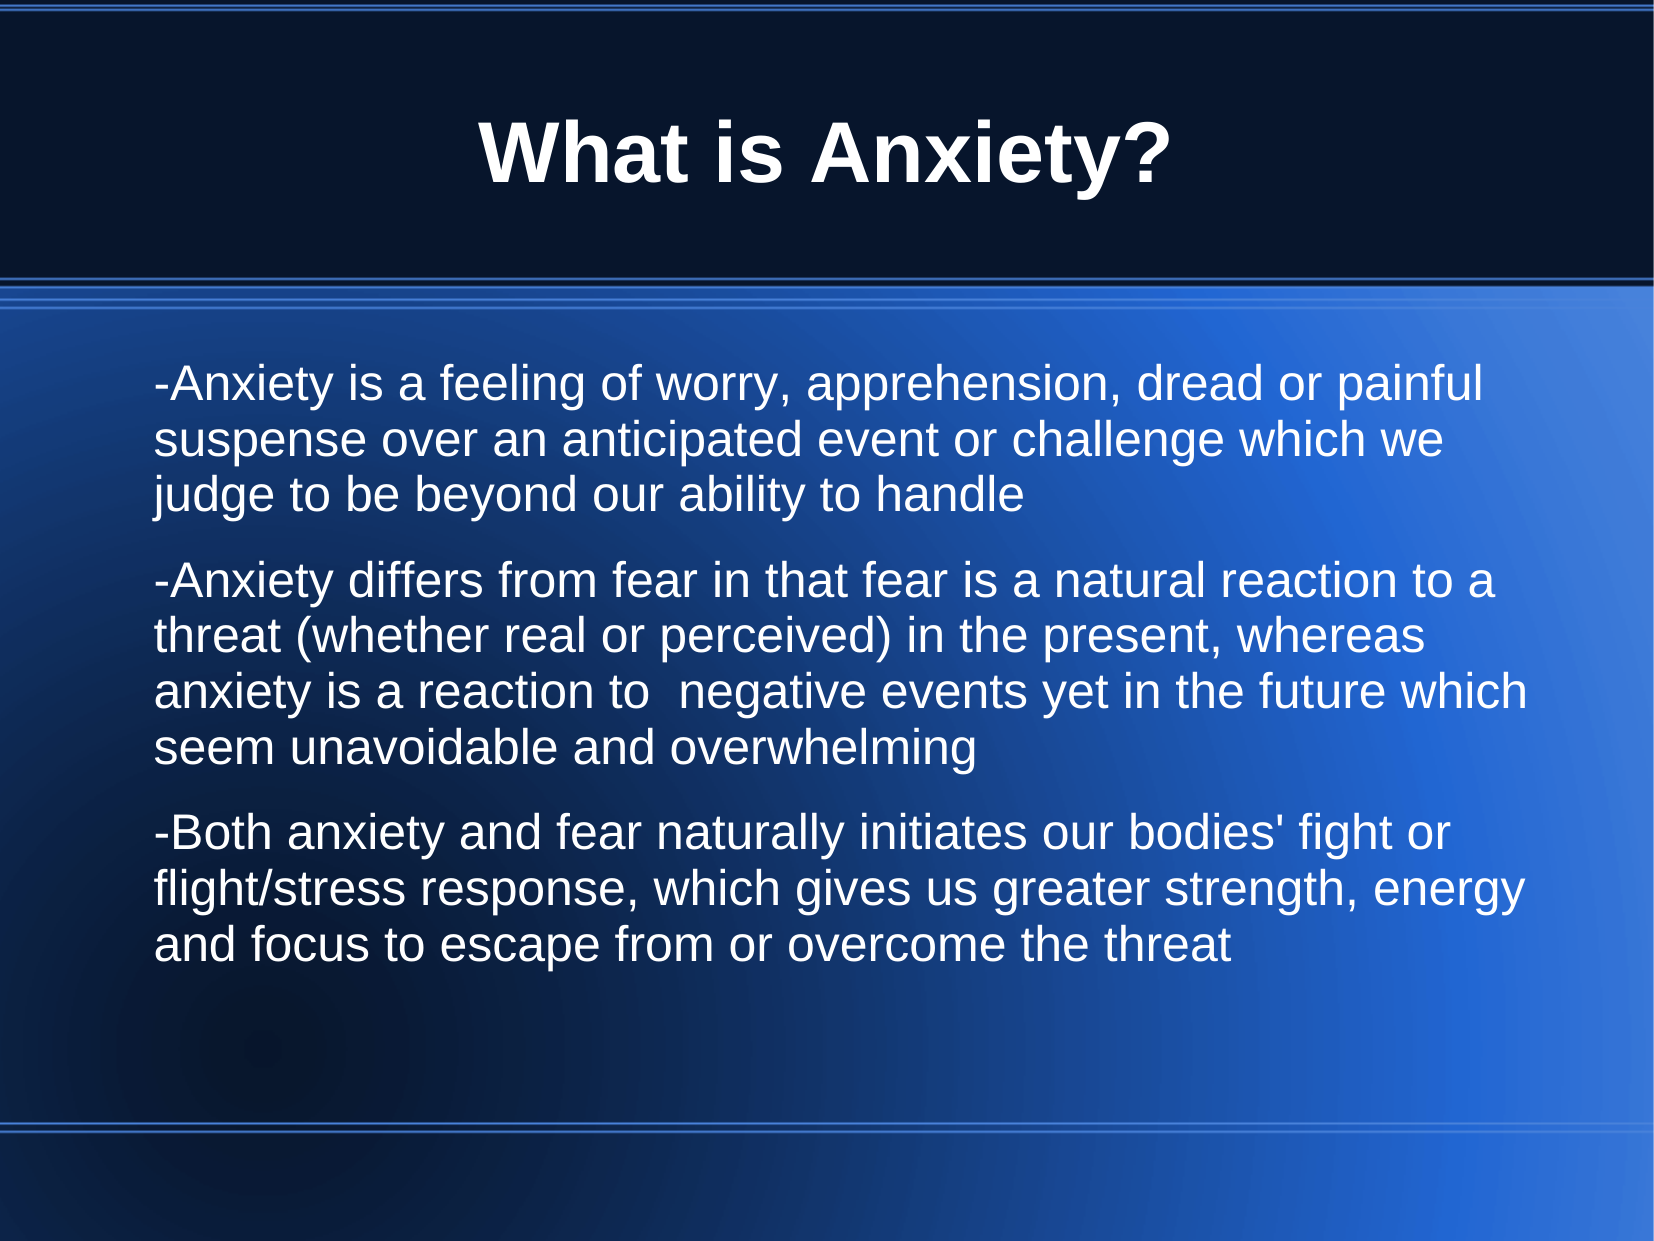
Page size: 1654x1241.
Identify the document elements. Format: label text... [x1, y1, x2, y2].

list -Anxiety is a feeling of worry, apprehension, dread or painful suspense over an anticipated event or challenge which we judge to be beyond our ability to handle -Anxiety differs from fear in that fear is a natural reaction to a threat (whether real or perceived) in the present, whereas anxiety is a reaction to negative events yet in the future which seem unavoidable and overwhelming -Both anxiety and fear naturally initiates our bodies' fight or flight/stress response, which gives us greater strength, energy and focus to escape from or overcome the threat [82, 355, 1571, 1193]
title What is Anxiety? [82, 49, 1571, 257]
picture [0, 0, 1654, 1241]
